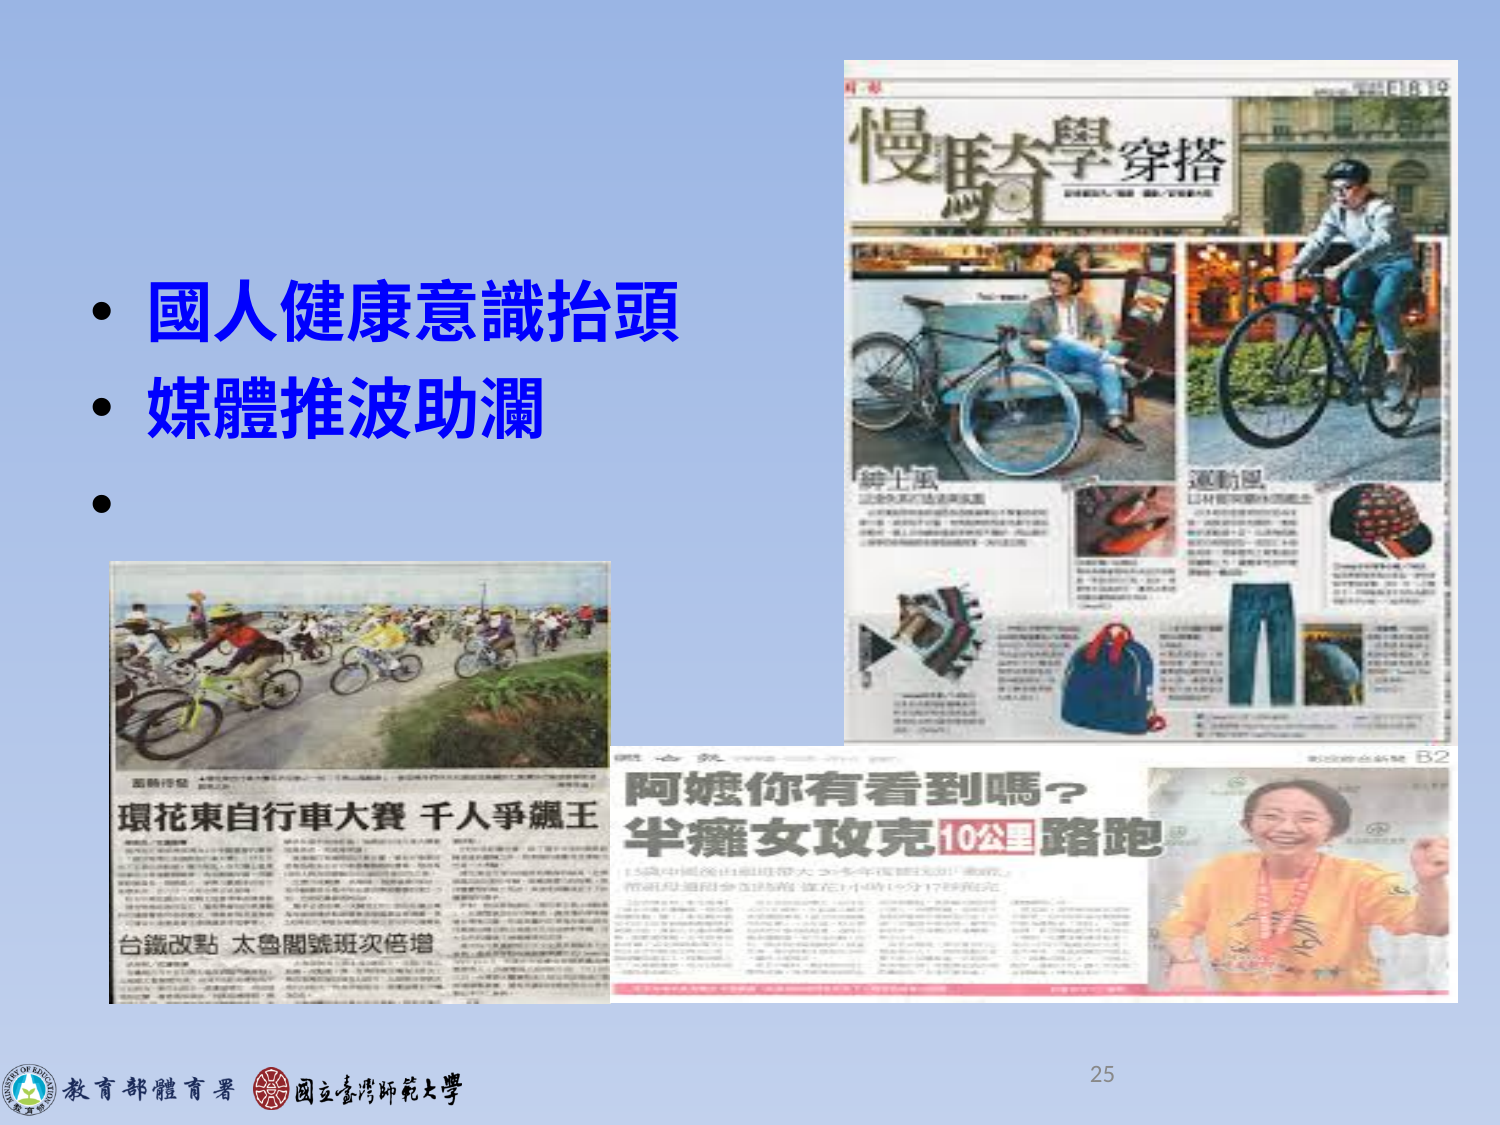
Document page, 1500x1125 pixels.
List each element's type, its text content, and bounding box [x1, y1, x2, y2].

text_box [1074, 1042, 1426, 1103]
list 國人健康意識抬頭 媒體推波助瀾 [75, 262, 1426, 1005]
picture [109, 60, 1458, 1004]
